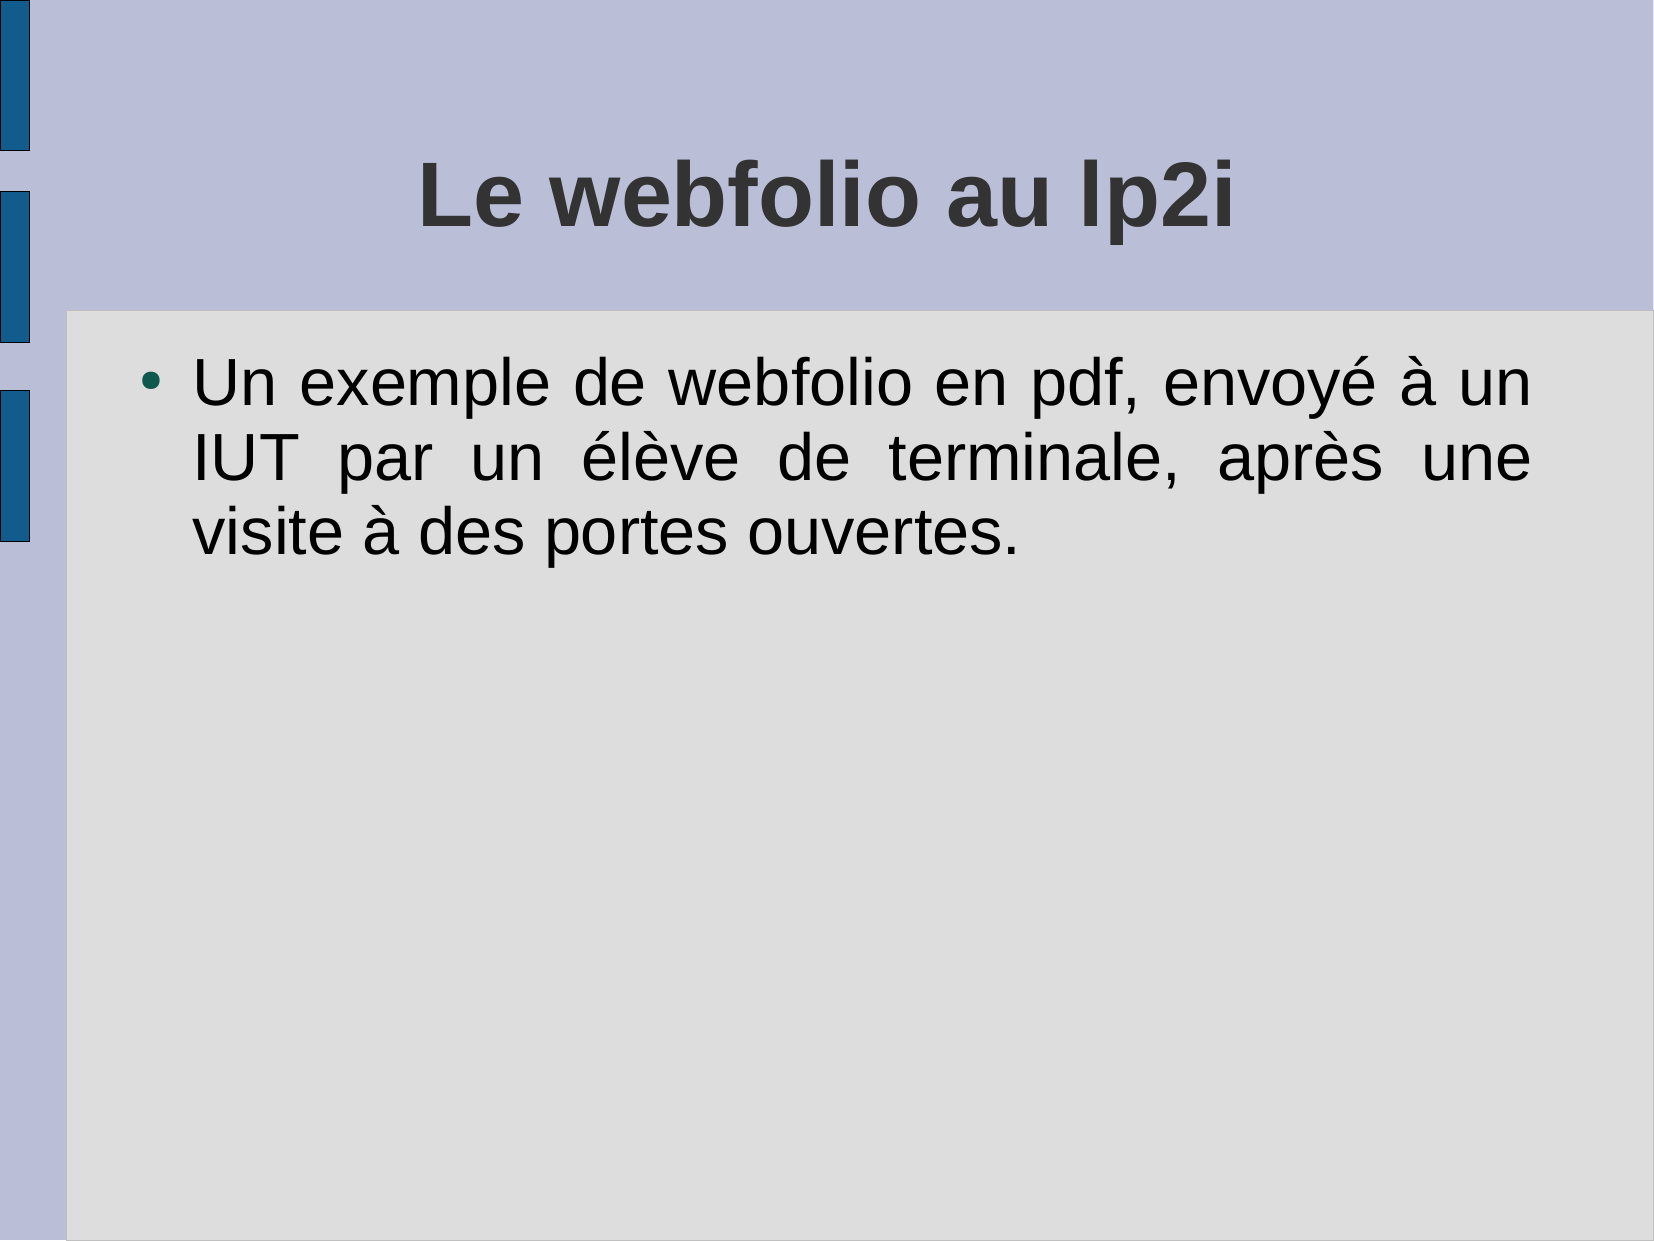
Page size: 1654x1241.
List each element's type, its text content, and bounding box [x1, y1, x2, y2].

title Le webfolio au lp2i [121, 91, 1534, 299]
list Un exemple de webfolio en pdf, envoyé à un IUT par un élève de terminale, après une visite à des portes ouvertes. [121, 344, 1534, 1127]
